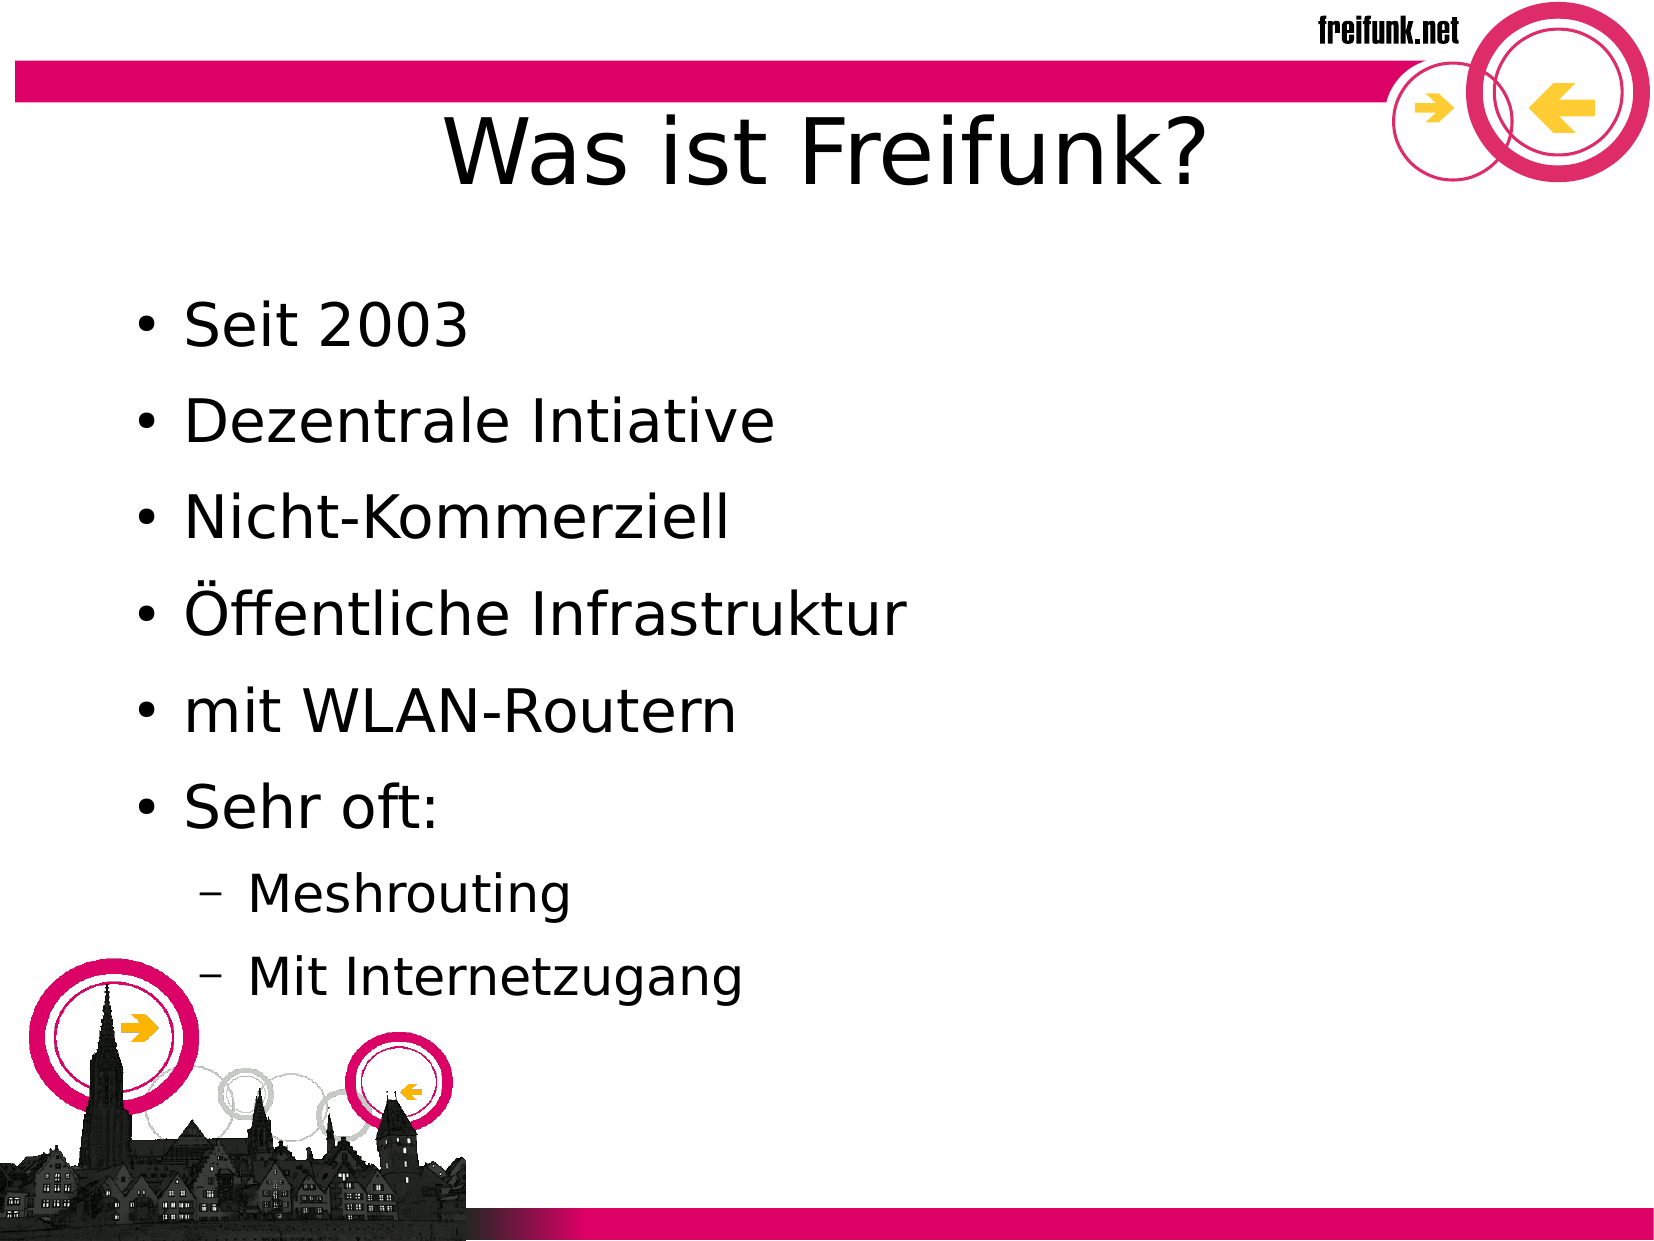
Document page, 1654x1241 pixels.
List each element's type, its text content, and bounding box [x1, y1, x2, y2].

list Seit 2003 Dezentrale Intiative Nicht-Kommerziell Öffentliche Infrastruktur mit WLAN-Routern Sehr oft: Meshrouting Mit Internetzugang [120, 290, 1609, 1010]
title Was ist Freifunk? [82, 49, 1571, 257]
